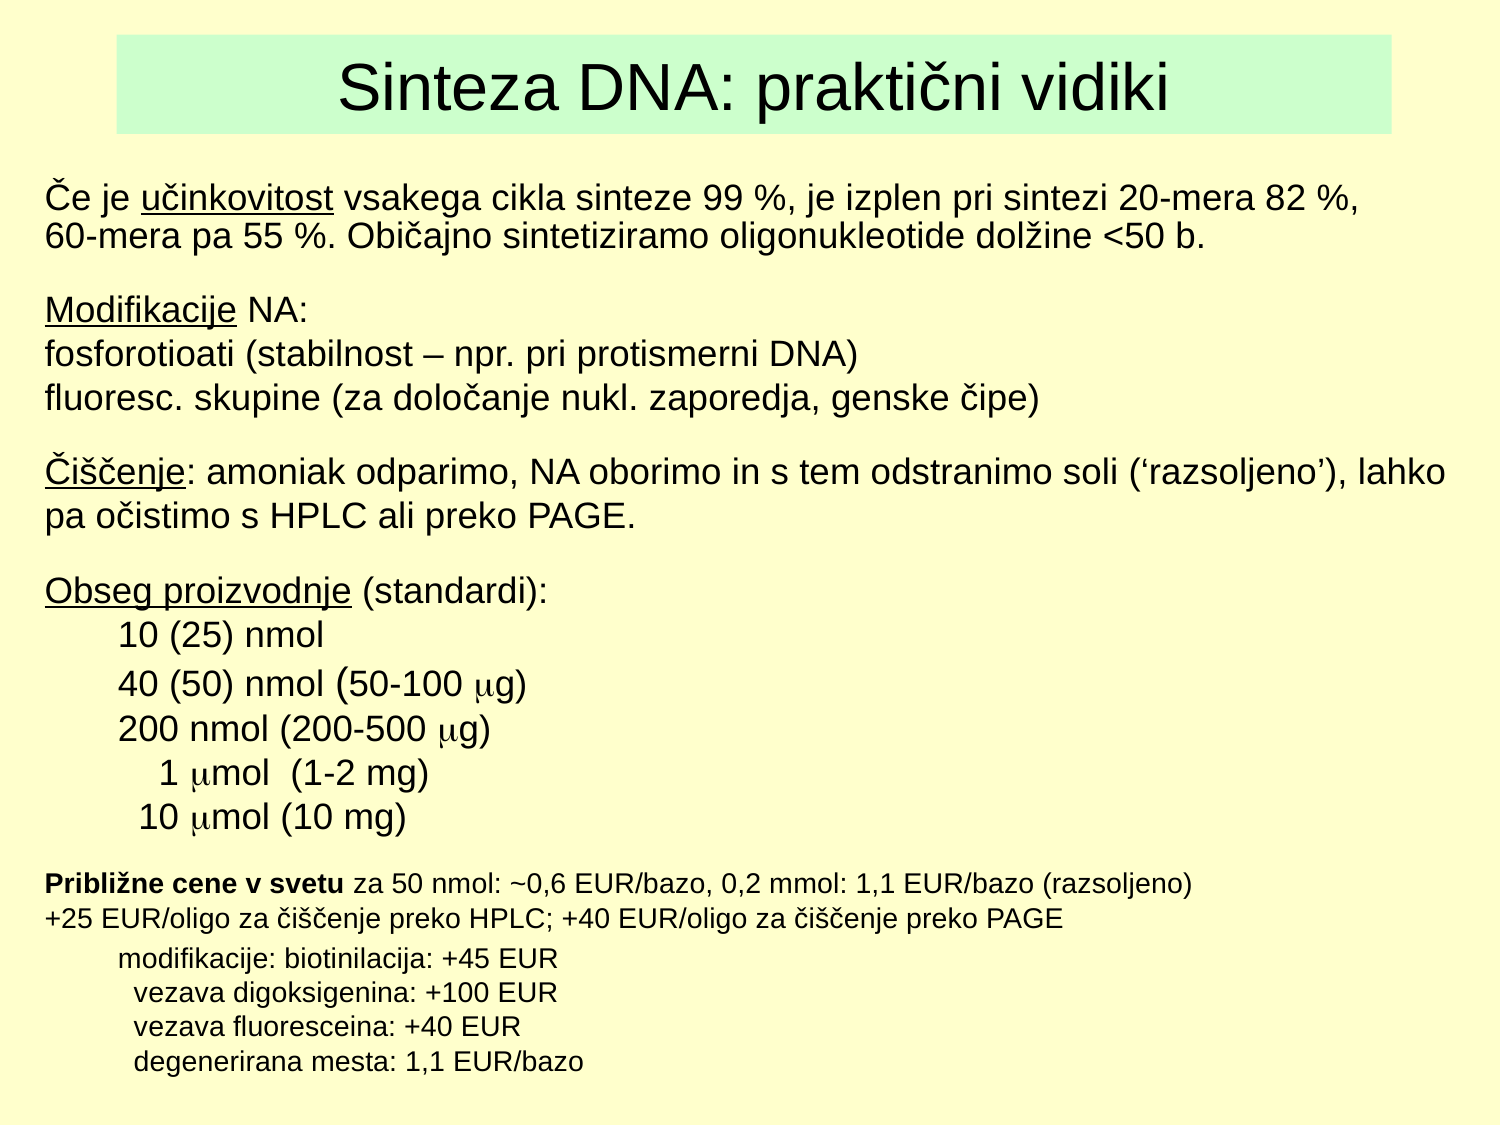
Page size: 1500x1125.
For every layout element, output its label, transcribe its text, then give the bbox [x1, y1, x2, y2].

list Če je učinkovitost vsakega cikla sinteze 99 %, je izplen pri sintezi 20-mera 82 %, 60-mera pa 55 %. Običajno sintetiziramo oligonukleotide dolžine <50 b. Modifikacije NA: fosforotioati (stabilnost – npr. pri protismerni DNA) fluoresc. skupine (za določanje nukl. zaporedja, genske čipe) Čiščenje: amoniak odparimo, NA oborimo in s tem odstranimo soli (‘razsoljeno’), lahko pa očistimo s HPLC ali preko PAGE. Obseg proizvodnje (standardi): 10 (25) nmol 40 (50) nmol (50-100 mg) 200 nmol (200-500 mg) 1 mmol (1-2 mg) 10 mmol (10 mg) Približne cene v svetu za 50 nmol: ~0,6 EUR/bazo, 0,2 mmol: 1,1 EUR/bazo (razsoljeno) +25 EUR/oligo za čiščenje preko HPLC; +40 EUR/oligo za čiščenje preko PAGE modifikacije: biotinilacija: +45 EUR vezava digoksigenina: +100 EUR vezava fluoresceina: +40 EUR degenerirana mesta: 1,1 EUR/bazo [29, 173, 1471, 1091]
title Sinteza DNA: praktični vidiki [116, 34, 1392, 134]
